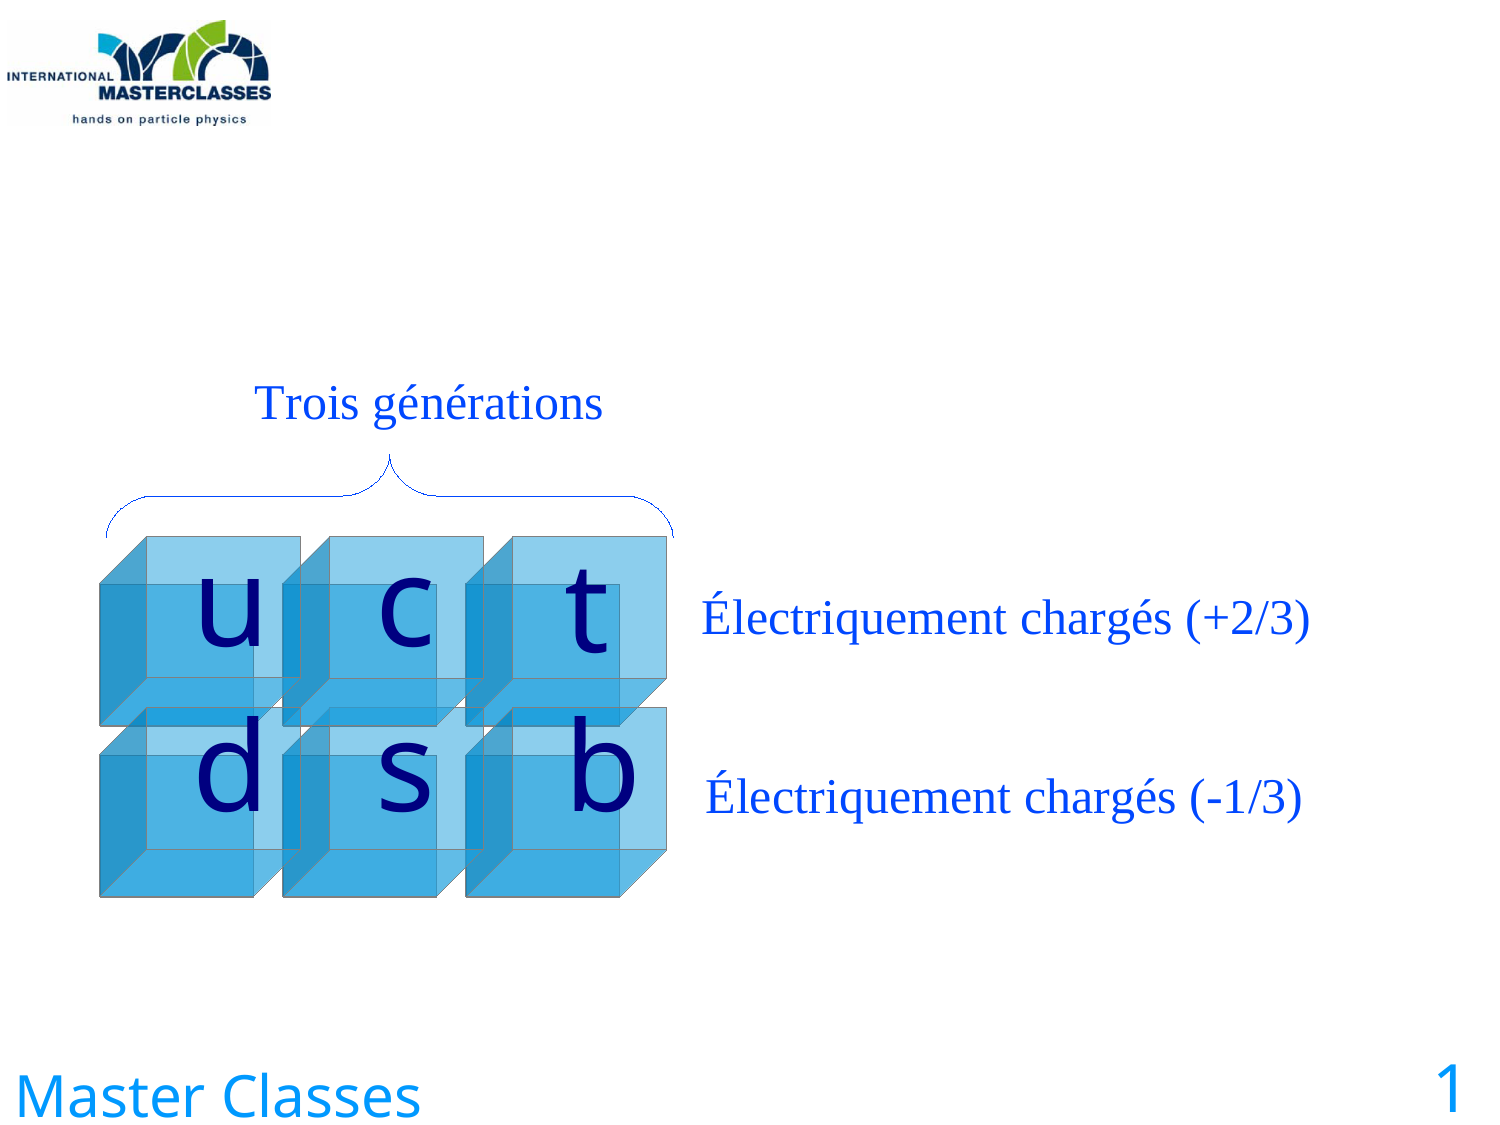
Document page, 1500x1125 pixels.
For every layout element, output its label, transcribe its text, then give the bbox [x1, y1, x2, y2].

text_box Électriquement chargés (-1/3) [690, 755, 1459, 896]
text_box b [549, 679, 639, 844]
text_box Trois générations [240, 362, 620, 438]
text_box d [177, 679, 267, 844]
text_box u [177, 513, 268, 679]
text_box t [549, 519, 617, 685]
text_box [99, 536, 667, 898]
text_box s [360, 679, 438, 844]
text_box Électriquement chargés (+2/3) [687, 576, 1455, 717]
text_box [617, 536, 667, 678]
picture [2, 10, 280, 130]
text_box c [361, 513, 446, 679]
